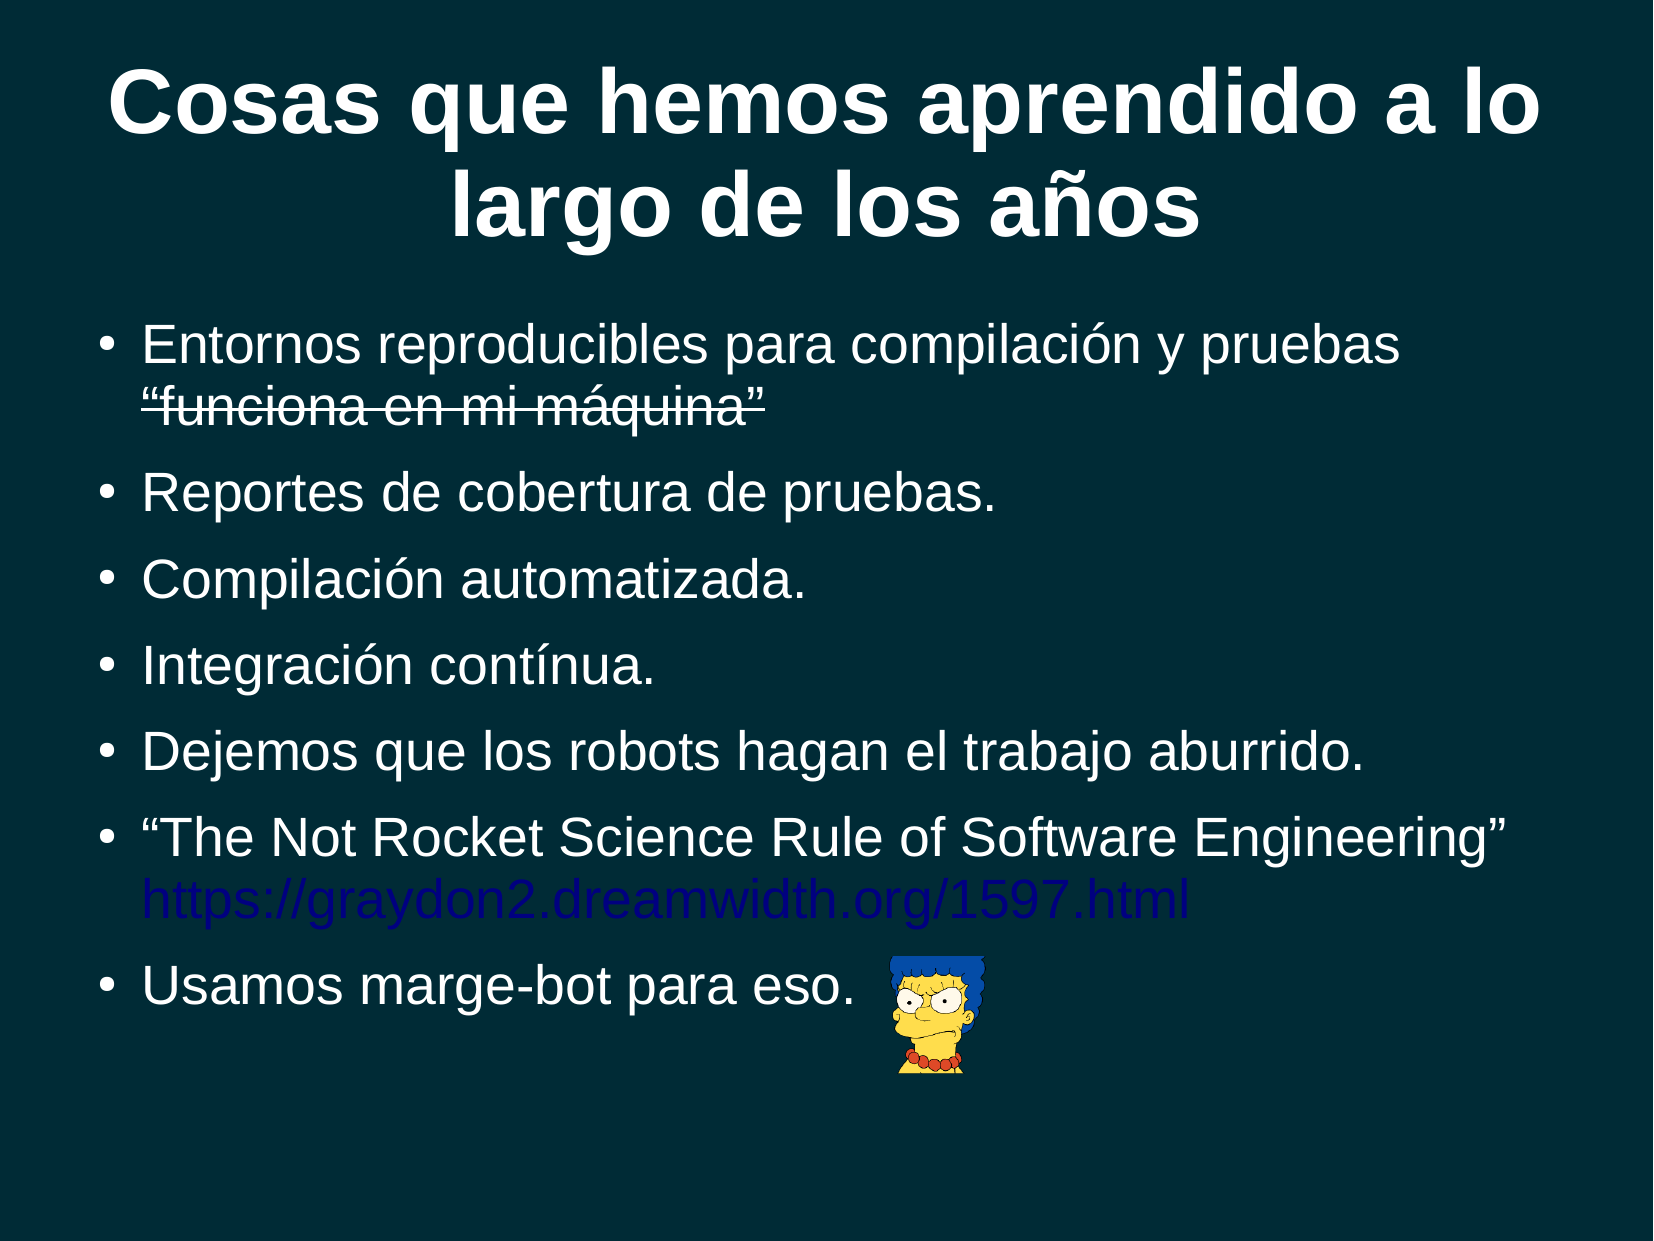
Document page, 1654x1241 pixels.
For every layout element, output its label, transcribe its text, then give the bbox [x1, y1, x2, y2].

title Cosas que hemos aprendido a lo largo de los años [0, 49, 1653, 257]
picture [890, 957, 985, 1073]
list Entornos reproducibles para compilación y pruebas “funciona en mi máquina” Reportes de cobertura de pruebas. Compilación automatizada. Integración contínua. Dejemos que los robots hagan el trabajo aburrido. “The Not Rocket Science Rule of Software Engineering” https://graydon2.dreamwidth.org/1597.html Usamos marge-bot para eso. [82, 313, 1571, 1034]
